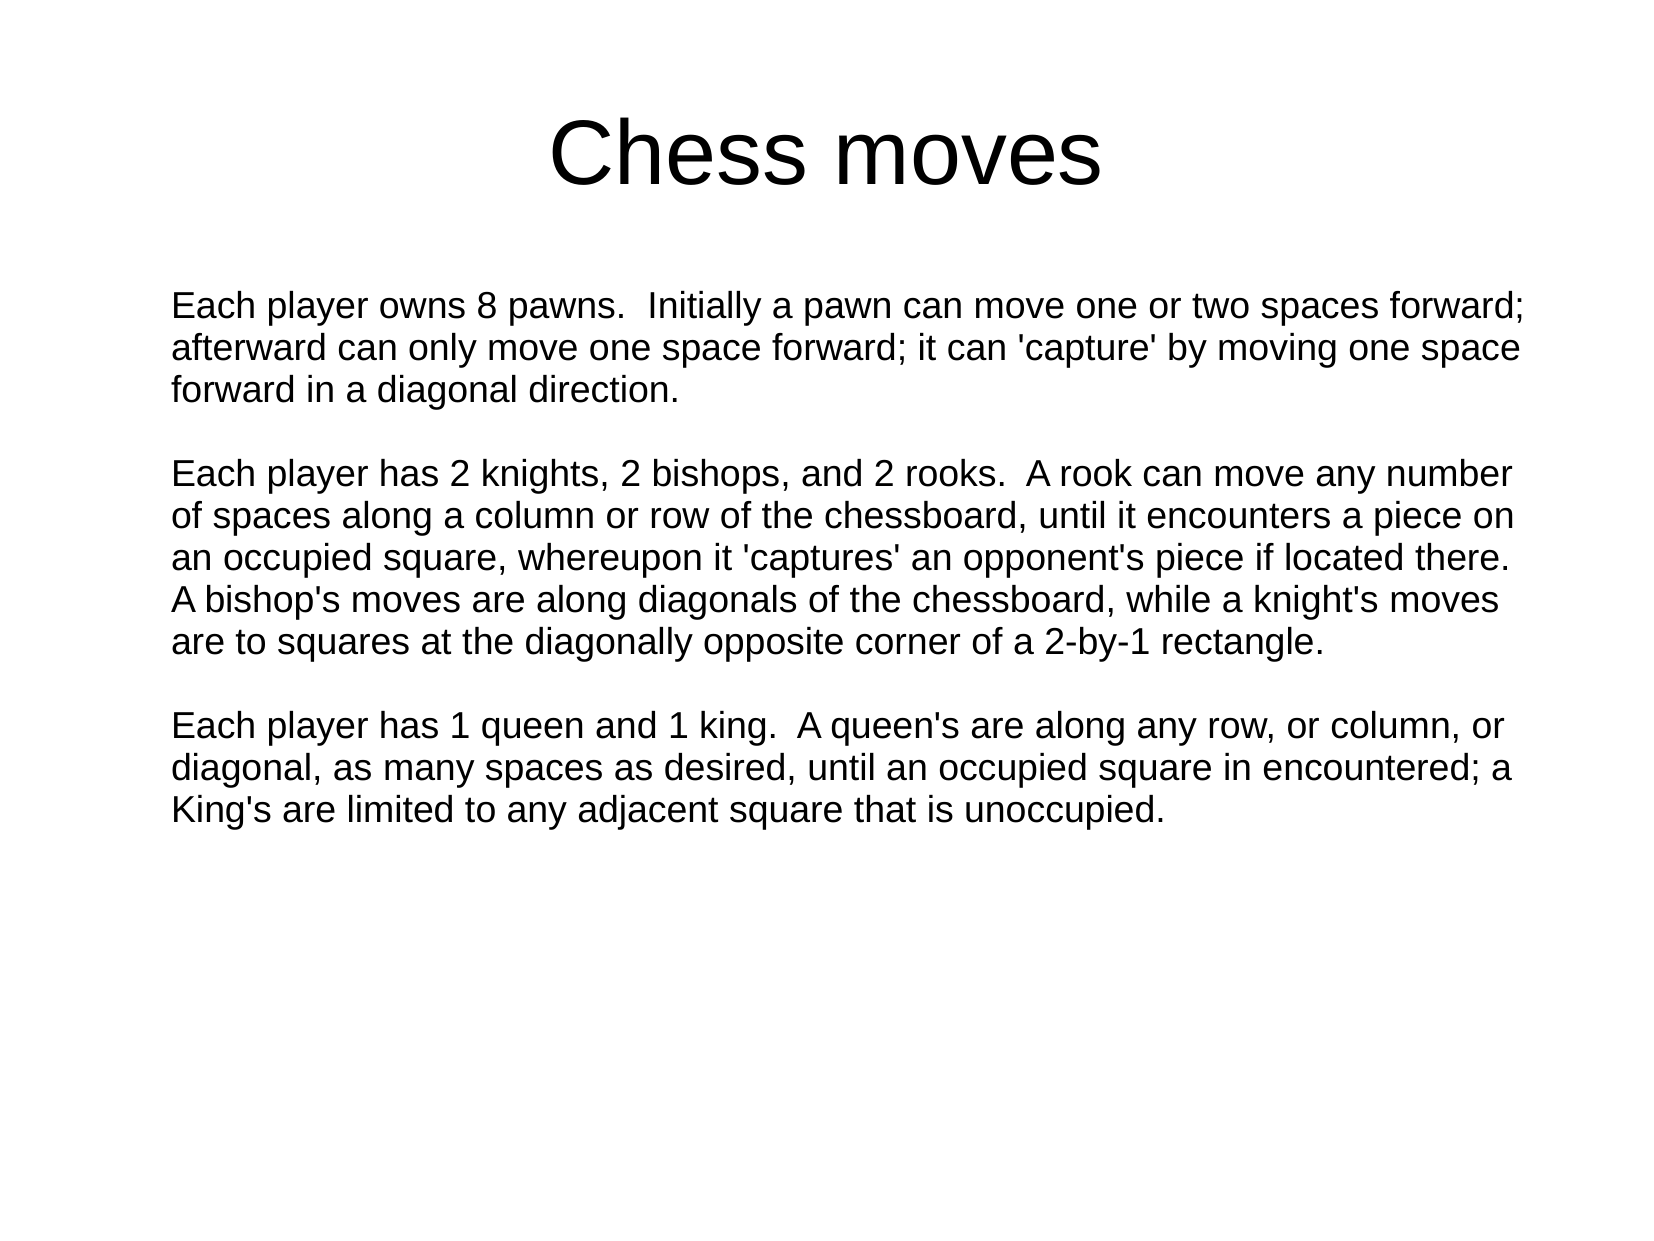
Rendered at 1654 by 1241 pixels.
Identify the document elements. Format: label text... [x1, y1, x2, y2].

subtitle [82, 297, 1571, 1102]
text_box Each player owns 8 pawns. Initially a pawn can move one or two spaces forward; afterward can only move one space forward; it can 'capture' by moving one space forward in a diagonal direction. Each player has 2 knights, 2 bishops, and 2 rooks. A rook can move any number of spaces along a column or row of the chessboard, until it encounters a piece on an occupied square, whereupon it 'captures' an opponent's piece if located there. A bishop's moves are along diagonals of the chessboard, while a knight's moves are to squares at the diagonally opposite corner of a 2-by-1 rectangle. Each player has 1 queen and 1 king. A queen's are along any row, or column, or diagonal, as many spaces as desired, until an occupied square in encountered; a King's are limited to any adjacent square that is unoccupied. [156, 276, 1541, 880]
title Chess moves [82, 56, 1571, 250]
